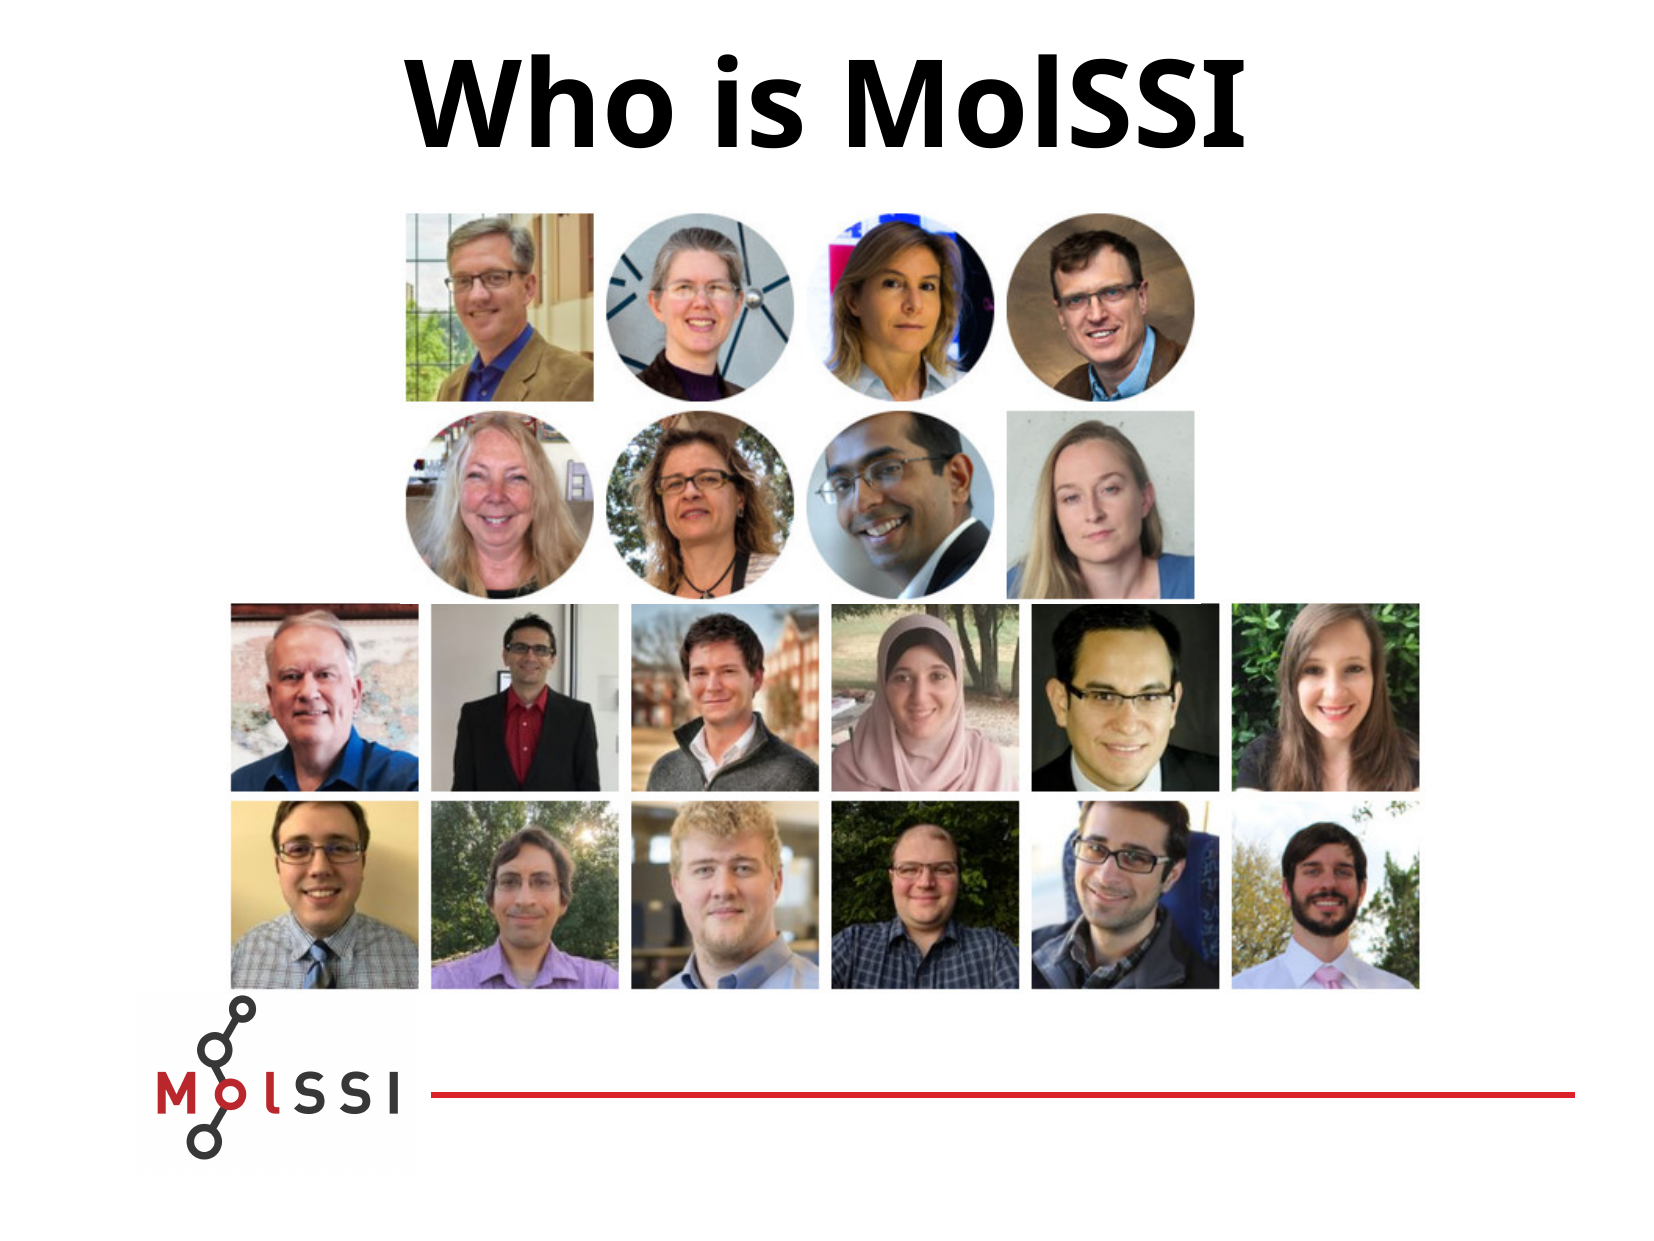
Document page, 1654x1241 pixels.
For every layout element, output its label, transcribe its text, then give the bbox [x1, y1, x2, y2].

title Who is MolSSI [82, 0, 1571, 204]
picture [135, 209, 1426, 1174]
